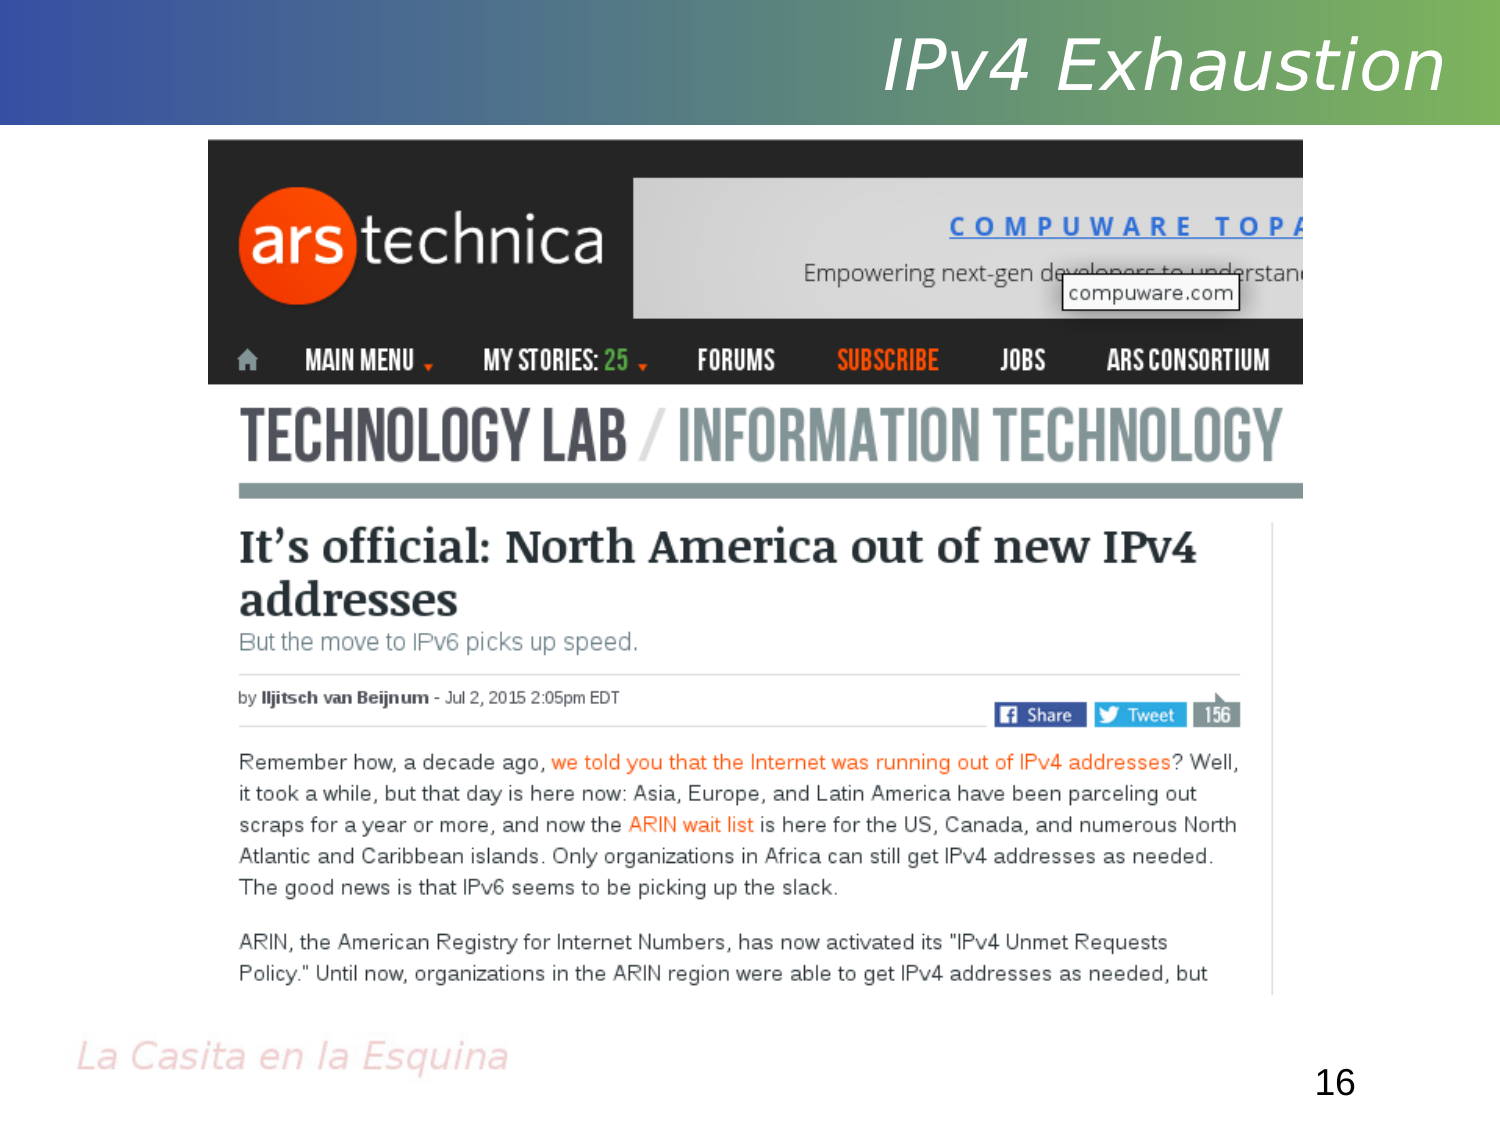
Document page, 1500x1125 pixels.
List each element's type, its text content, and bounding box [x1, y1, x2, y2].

title IPv4 Exhaustion [62, 12, 1463, 113]
picture [208, 139, 1303, 995]
picture [45, 1019, 545, 1095]
